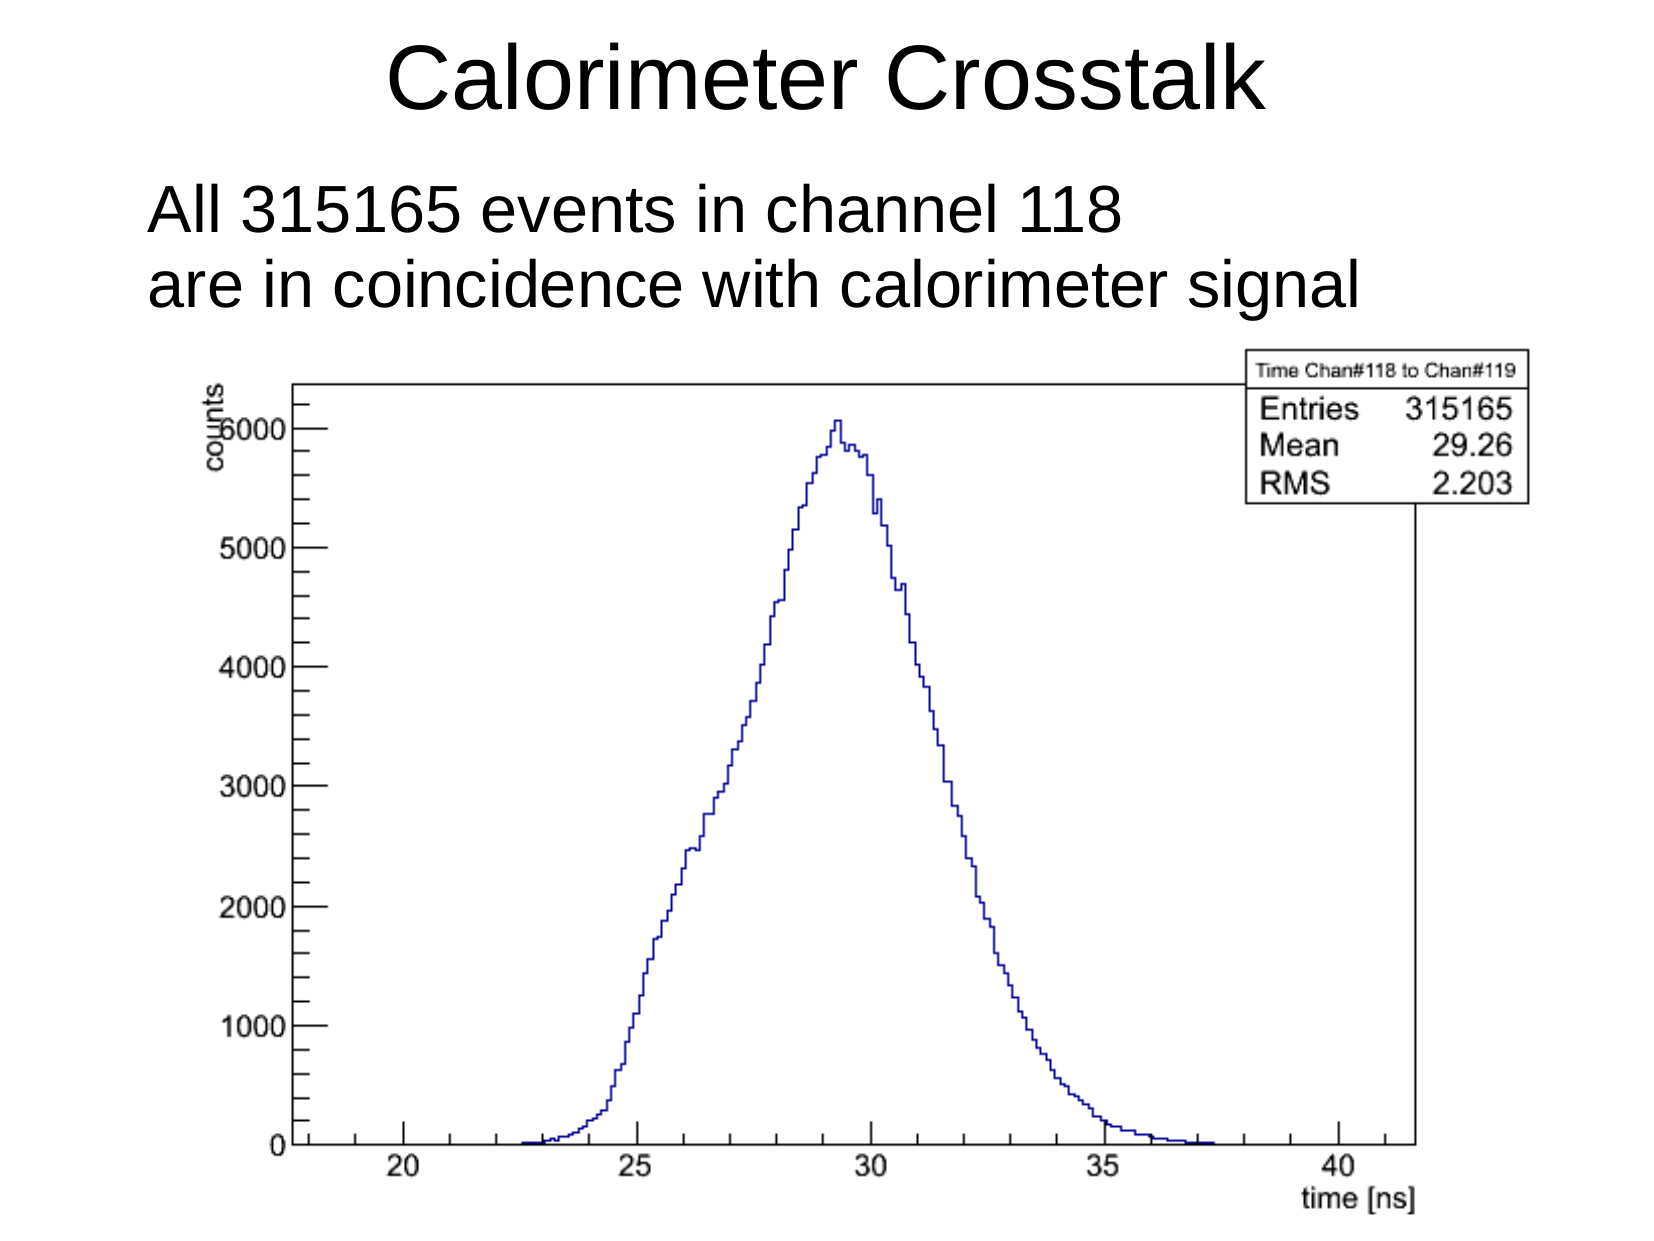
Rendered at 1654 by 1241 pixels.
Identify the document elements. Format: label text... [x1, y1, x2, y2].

list All 315165 events in channel 118 are in coincidence with calorimeter signal [77, 172, 1583, 355]
title Calorimeter Crosstalk [82, 26, 1571, 130]
picture [153, 355, 1556, 1241]
